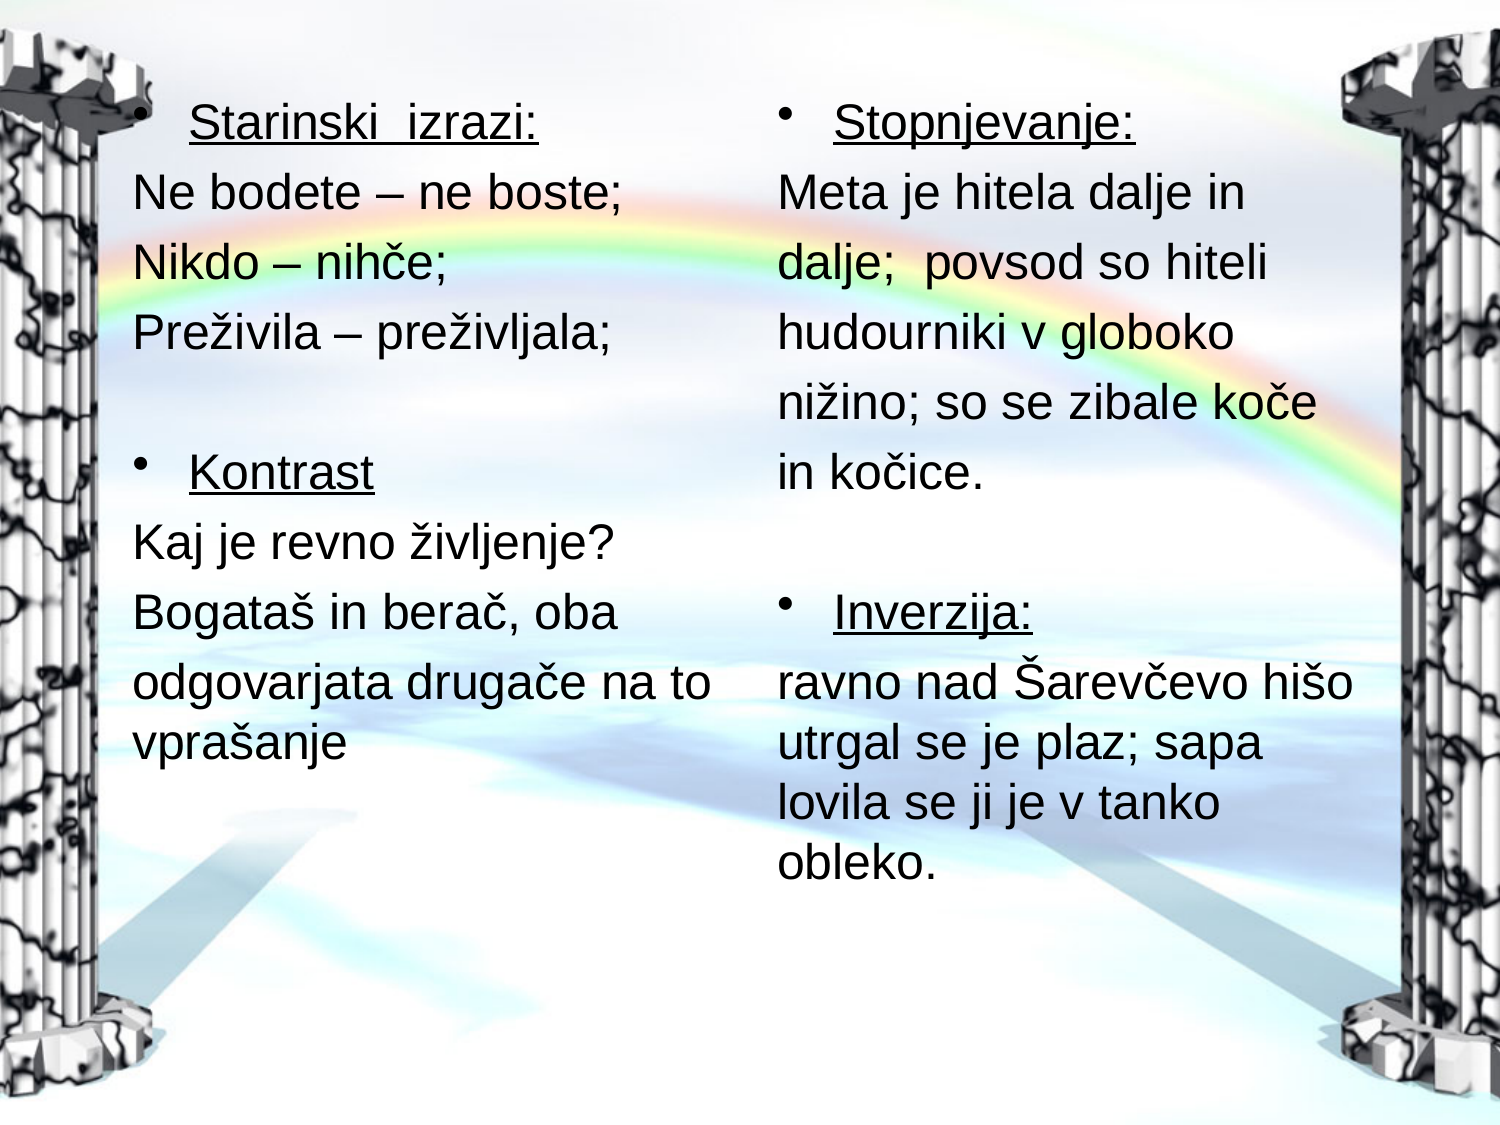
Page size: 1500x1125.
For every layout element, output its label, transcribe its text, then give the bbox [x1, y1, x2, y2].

list Stopnjevanje: Meta je hitela dalje in dalje; povsod so hiteli hudourniki v globoko nižino; so se zibale koče in kočice. Inverzija: ravno nad Šarevčevo hišo utrgal se je plaz; sapa lovila se ji je v tanko obleko. [761, 82, 1383, 1005]
picture [0, 0, 1500, 1125]
list Starinski izrazi: Ne bodete – ne boste; Nikdo – nihče; Preživila – preživljala; Kontrast Kaj je revno življenje? Bogataš in berač, oba odgovarjata drugače na to vprašanje [117, 82, 750, 1005]
